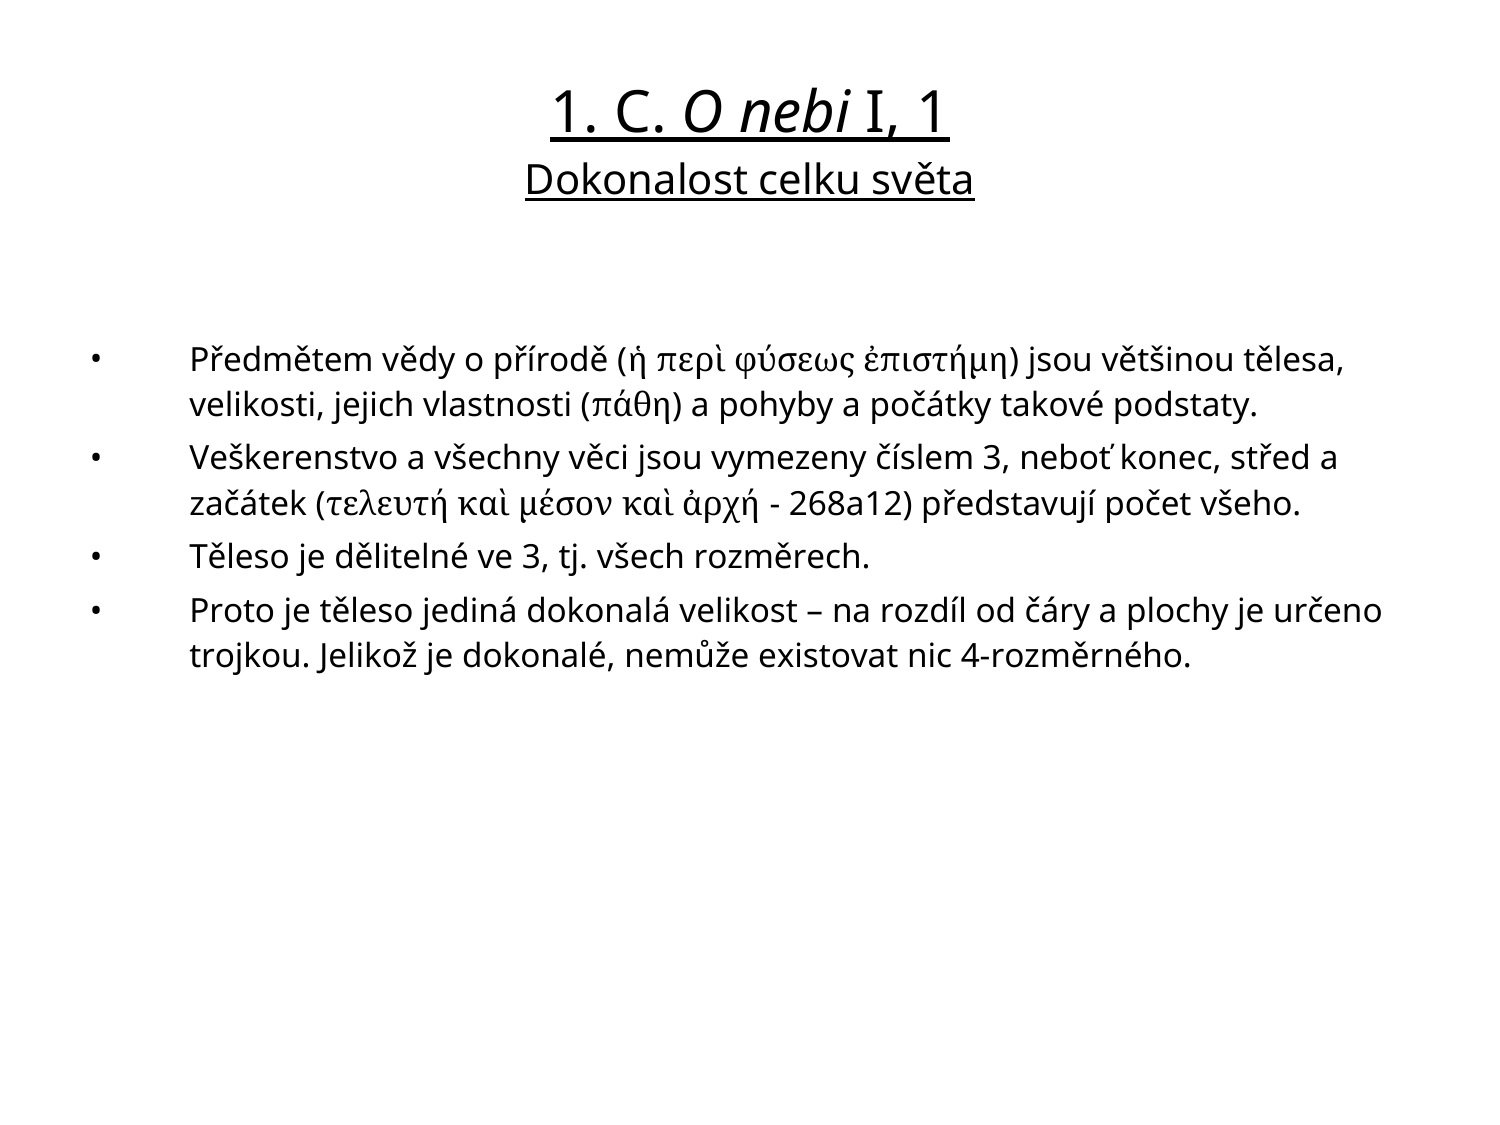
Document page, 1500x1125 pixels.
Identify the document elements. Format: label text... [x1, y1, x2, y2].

title 1. C. O nebi I, 1 Dokonalost celku světa [75, 45, 1426, 233]
list Předmětem vědy o přírodě (ἡ περὶ φύσεως ἐπιστήμη) jsou většinou tělesa, velikosti, jejich vlastnosti (πάθη) a pohyby a počátky takové podstaty. Veškerenstvo a všechny věci jsou vymezeny číslem 3, neboť konec, střed a začátek (τελευτή καὶ μέσον καὶ ἀρχή - 268a12) představují počet všeho. Těleso je dělitelné ve 3, tj. všech rozměrech. Proto je těleso jediná dokonalá velikost – na rozdíl od čáry a plochy je určeno trojkou. Jelikož je dokonalé, nemůže existovat nic 4-rozměrného. [75, 262, 1426, 1058]
